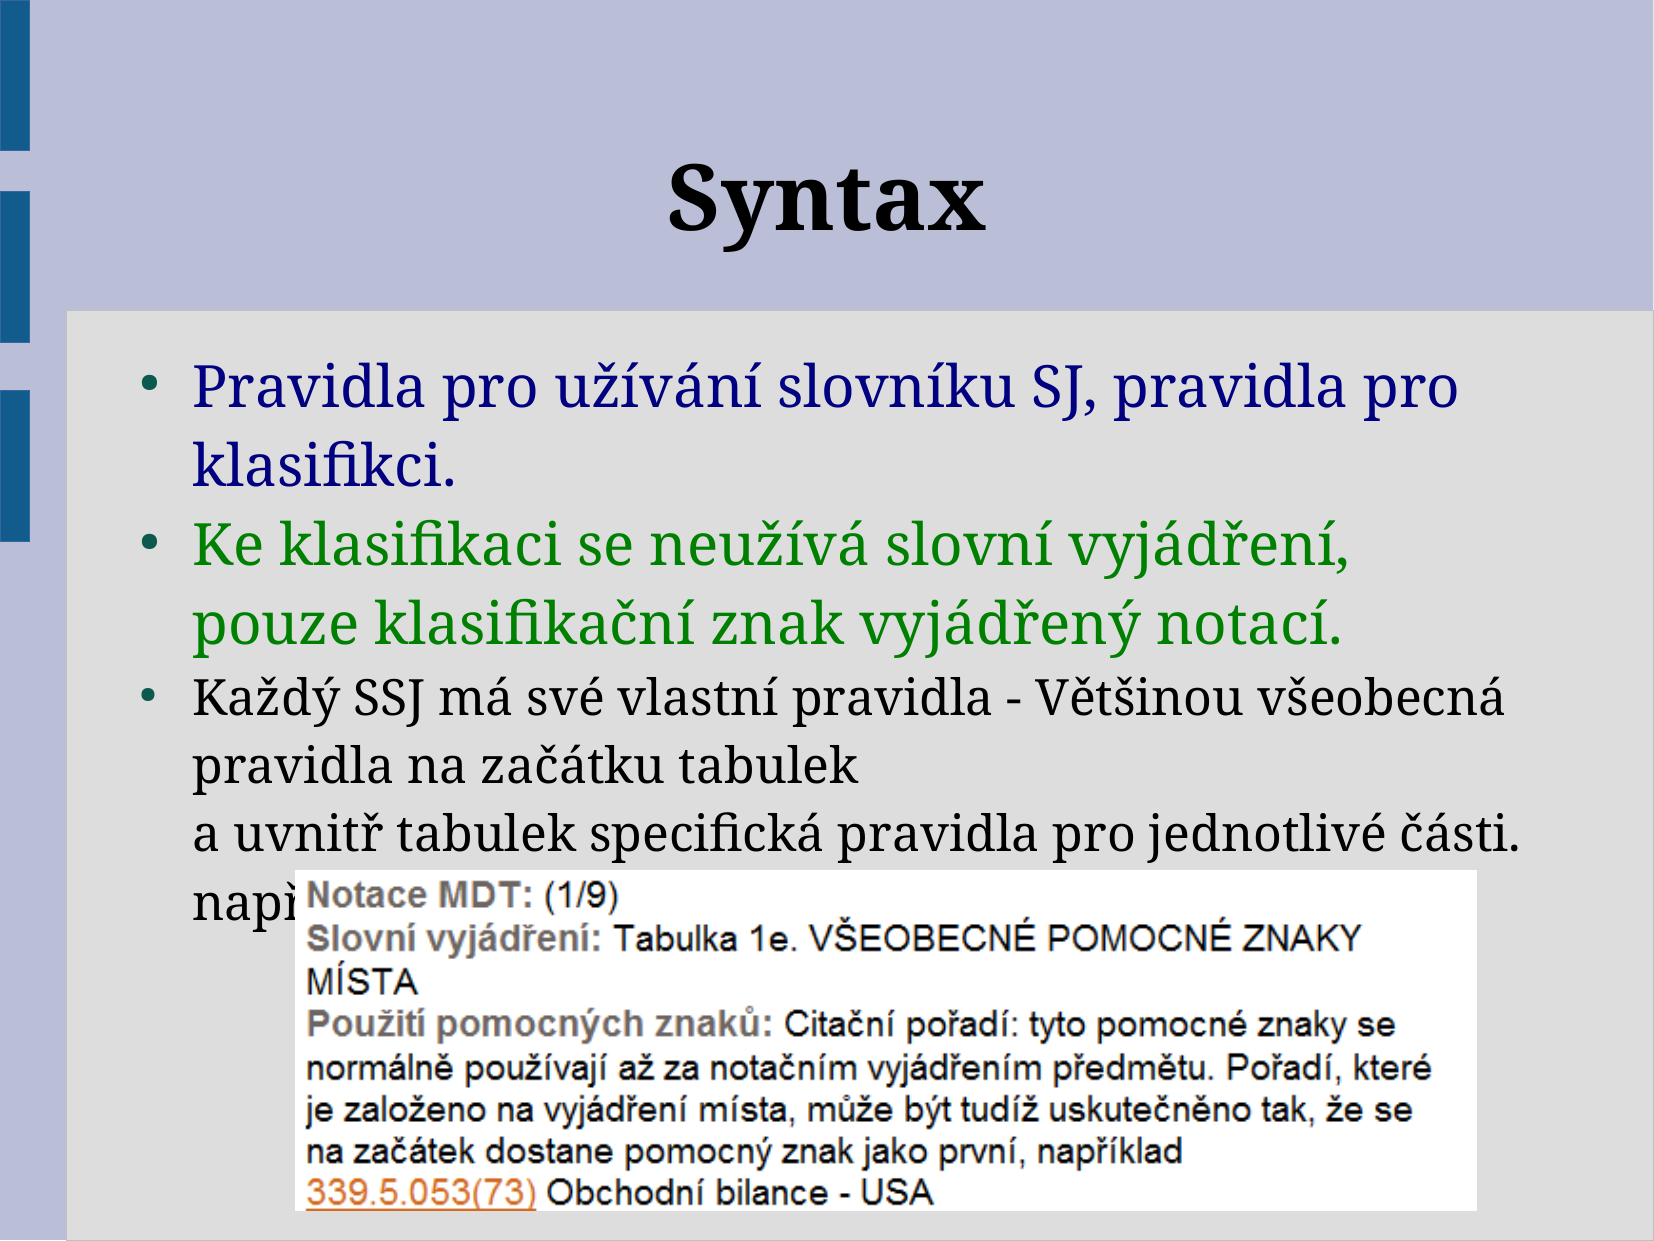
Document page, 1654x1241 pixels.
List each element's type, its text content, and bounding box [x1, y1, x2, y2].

title Syntax [121, 98, 1534, 291]
list Pravidla pro užívání slovníku SJ, pravidla pro klasifikci. Ke klasifikaci se neužívá slovní vyjádření, pouze klasifikační znak vyjádřený notací. Každý SSJ má své vlastní pravidla - Většinou všeobecná pravidla na začátku tabulek a uvnitř tabulek specifická pravidla pro jednotlivé části. např. [121, 344, 1534, 1112]
picture [295, 870, 1477, 1211]
